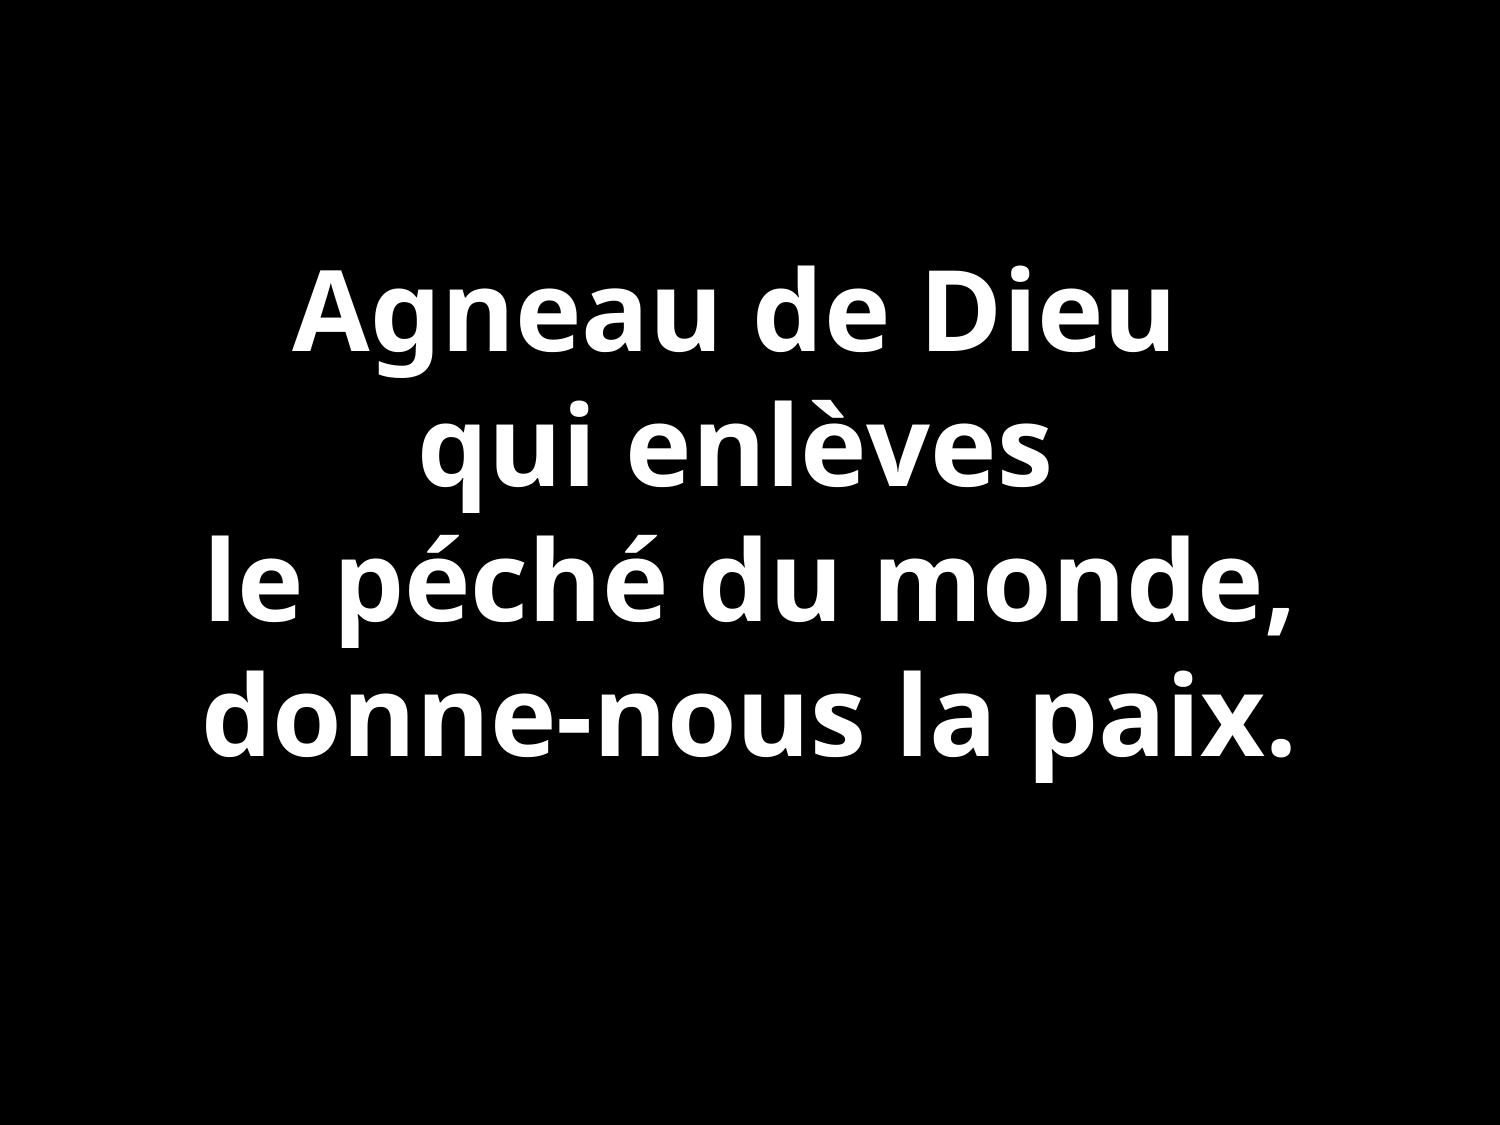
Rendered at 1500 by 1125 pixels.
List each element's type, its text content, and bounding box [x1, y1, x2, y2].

text_box Agneau de Dieu qui enlèves le péché du monde, donne-nous la paix. [0, 314, 1500, 839]
